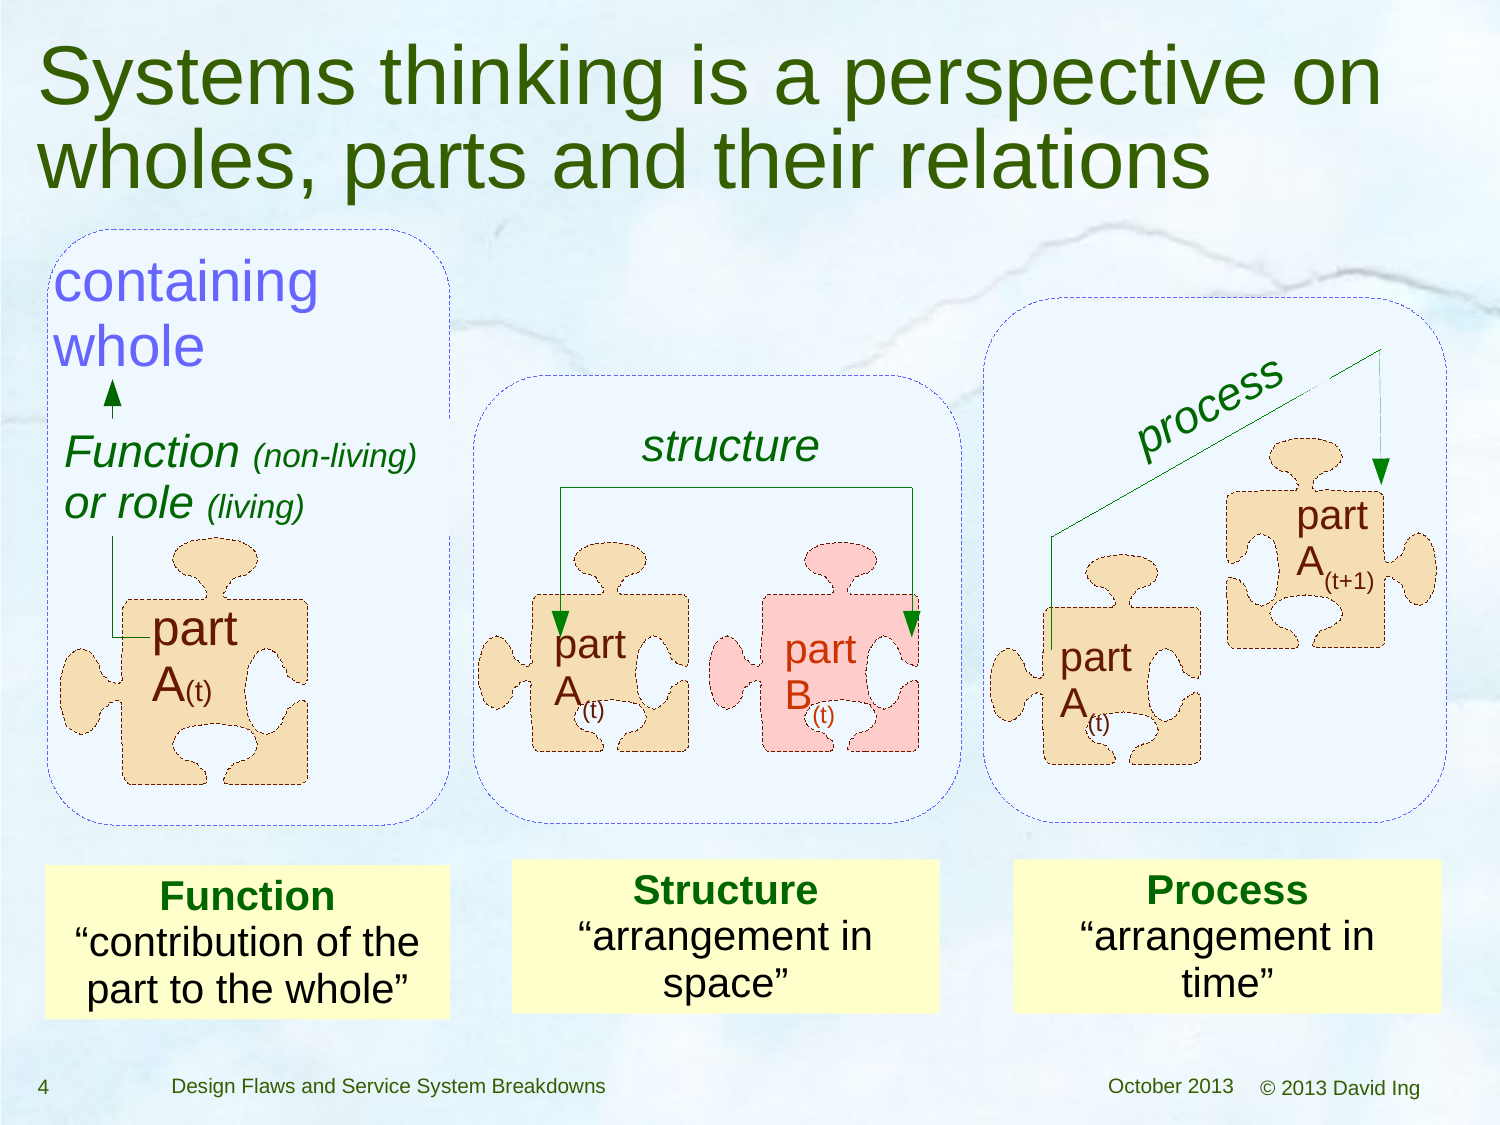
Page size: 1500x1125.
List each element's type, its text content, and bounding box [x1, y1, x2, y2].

text_box part A(t) [137, 592, 338, 719]
text_box part A(t+1) [1281, 484, 1396, 603]
text_box [983, 297, 1447, 823]
text_box [47, 386, 451, 826]
picture [0, 0, 1500, 1125]
text_box part B(t) [769, 618, 957, 736]
title Systems thinking is a perspective on wholes, parts and their relations [37, 37, 1463, 215]
text_box Function “contribution of the part to the whole” [45, 865, 451, 1020]
text_box [473, 375, 962, 824]
text_box part A(t) [1045, 625, 1222, 744]
text_box Function (non-living) or role (living) [49, 418, 451, 537]
text_box part A(t) [539, 613, 738, 732]
text_box structure [612, 412, 850, 480]
text_box process [1088, 320, 1331, 491]
text_box [77, 229, 451, 418]
text_box Structure “arrangement in space” [511, 859, 940, 1014]
text_box Process “arrangement in time” [1013, 859, 1442, 1014]
text_box containing whole [38, 240, 364, 386]
